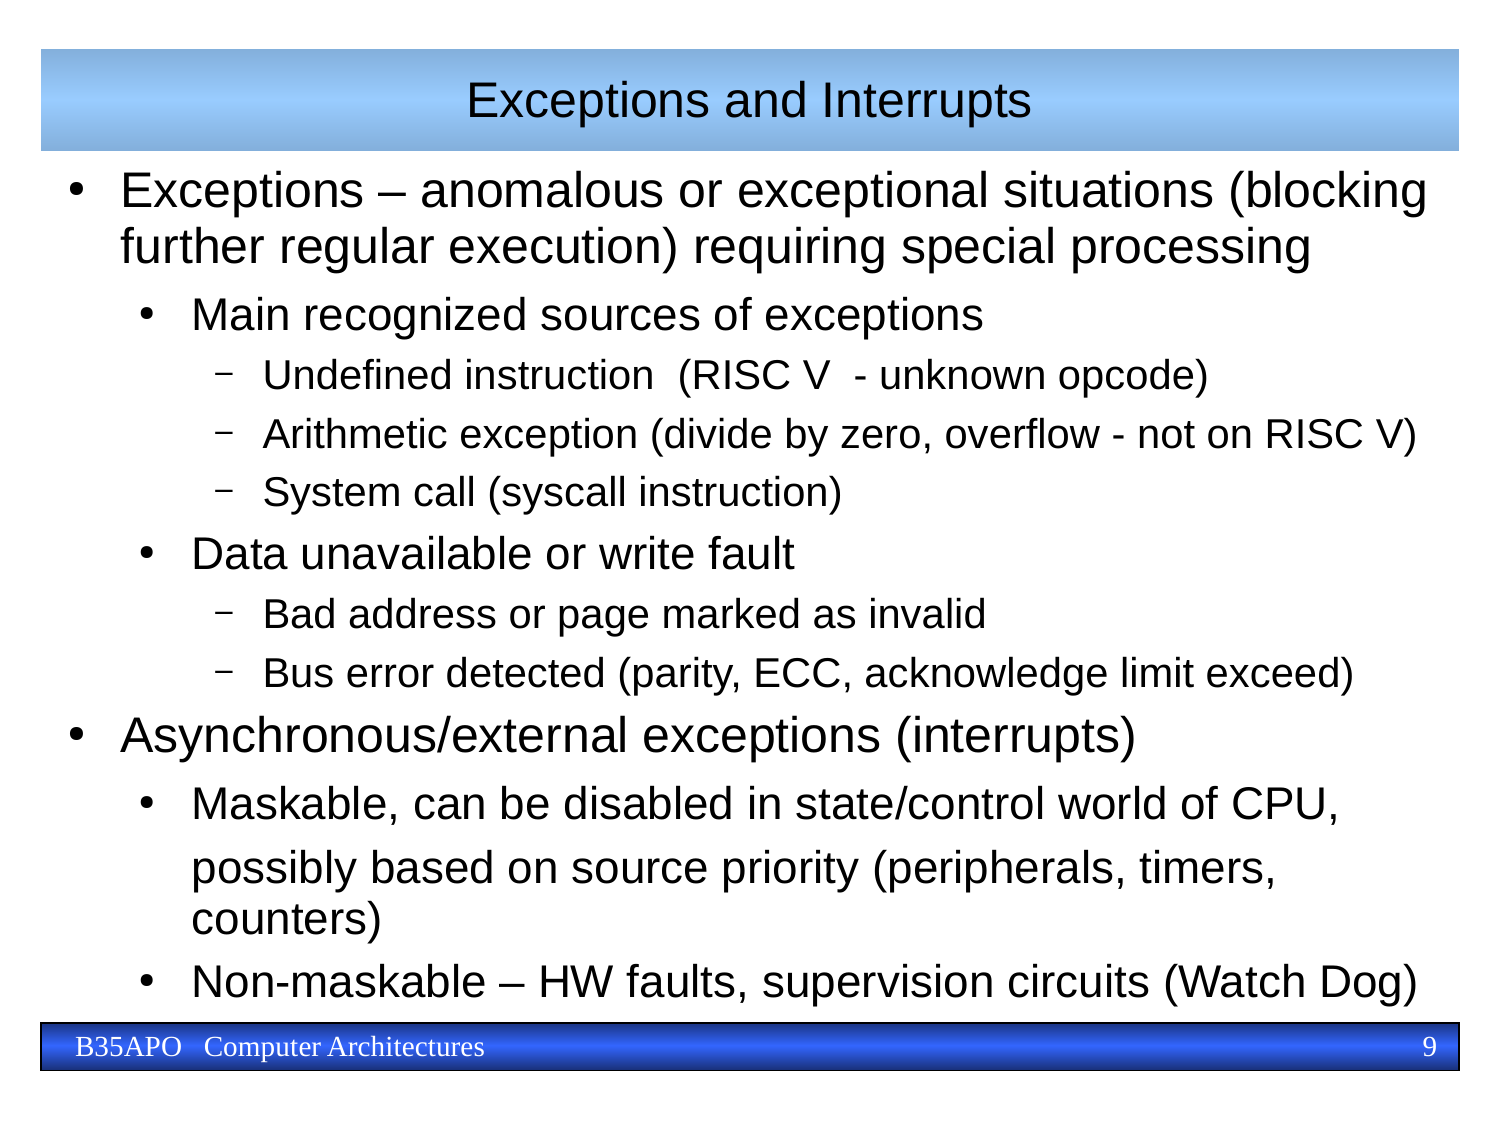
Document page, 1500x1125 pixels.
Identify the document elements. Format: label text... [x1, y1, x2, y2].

title Exceptions and Interrupts [41, 49, 1459, 151]
list Exceptions – anomalous or exceptional situations (blocking further regular execution) requiring special processing Main recognized sources of exceptions Undefined instruction (RISC V - unknown opcode) Arithmetic exception (divide by zero, overflow - not on RISC V) System call (syscall instruction) Data unavailable or write fault Bad address or page marked as invalid Bus error detected (parity, ECC, acknowledge limit exceed) Asynchronous/external exceptions (interrupts) Maskable, can be disabled in state/control world of CPU, possibly based on source priority (peripherals, timers, counters) Non-maskable – HW faults, supervision circuits (Watch Dog) [49, 162, 1438, 1013]
